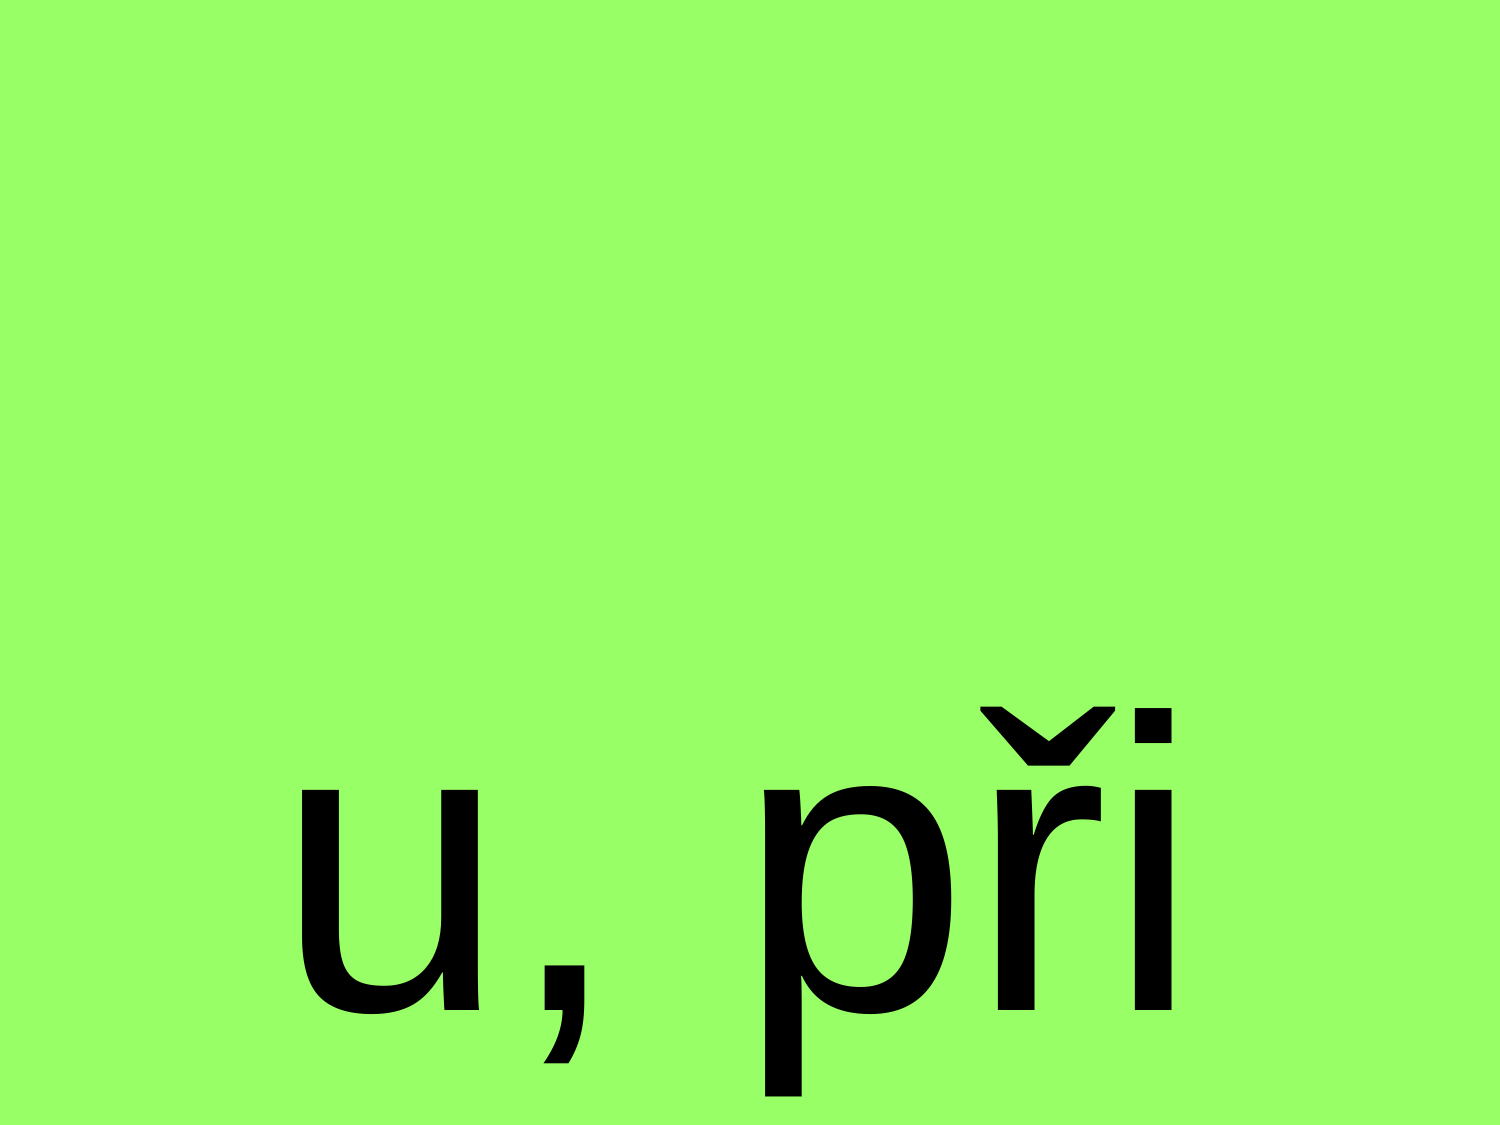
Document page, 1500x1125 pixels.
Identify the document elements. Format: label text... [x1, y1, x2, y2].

subtitle u, při [76, 586, 1400, 1102]
